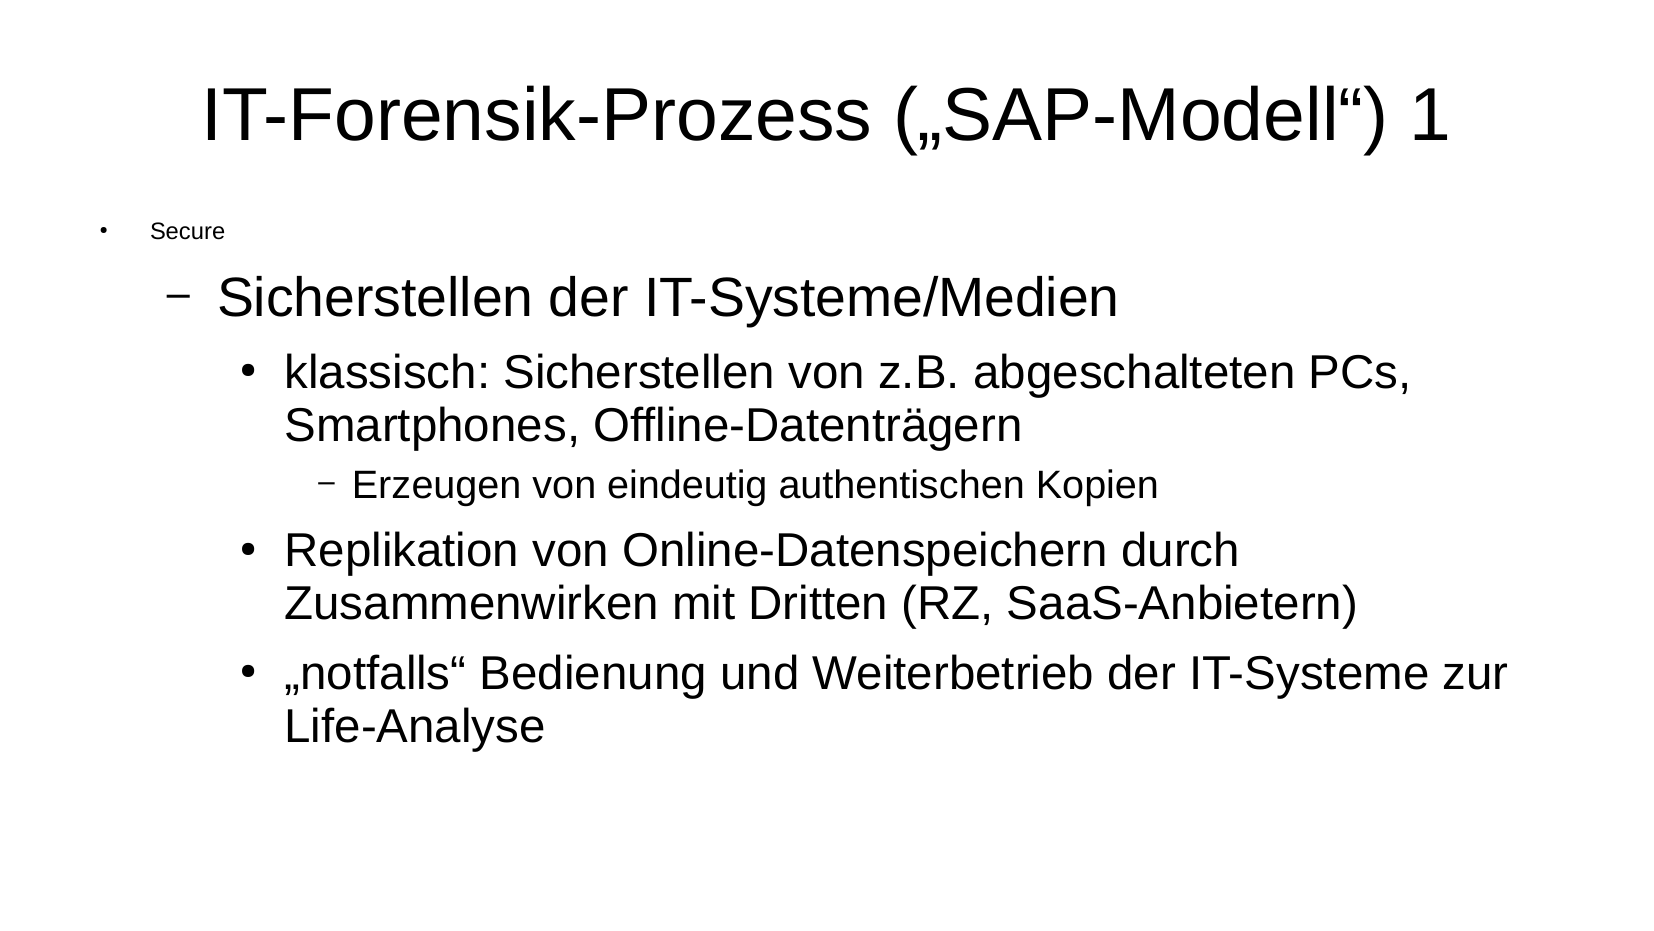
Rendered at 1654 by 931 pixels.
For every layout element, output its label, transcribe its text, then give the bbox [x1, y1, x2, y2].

list Secure Sicherstellen der IT-Systeme/Medien klassisch: Sicherstellen von z.B. abgeschalteten PCs, Smartphones, Offline-Datenträgern Erzeugen von eindeutig authentischen Kopien Replikation von Online-Datenspeichern durch Zusammenwirken mit Dritten (RZ, SaaS-Anbietern) „notfalls“ Bedienung und Weiterbetrieb der IT-Systeme zur Life-Analyse [82, 217, 1571, 758]
title IT-Forensik-Prozess („SAP-Modell“) 1 [82, 37, 1571, 193]
